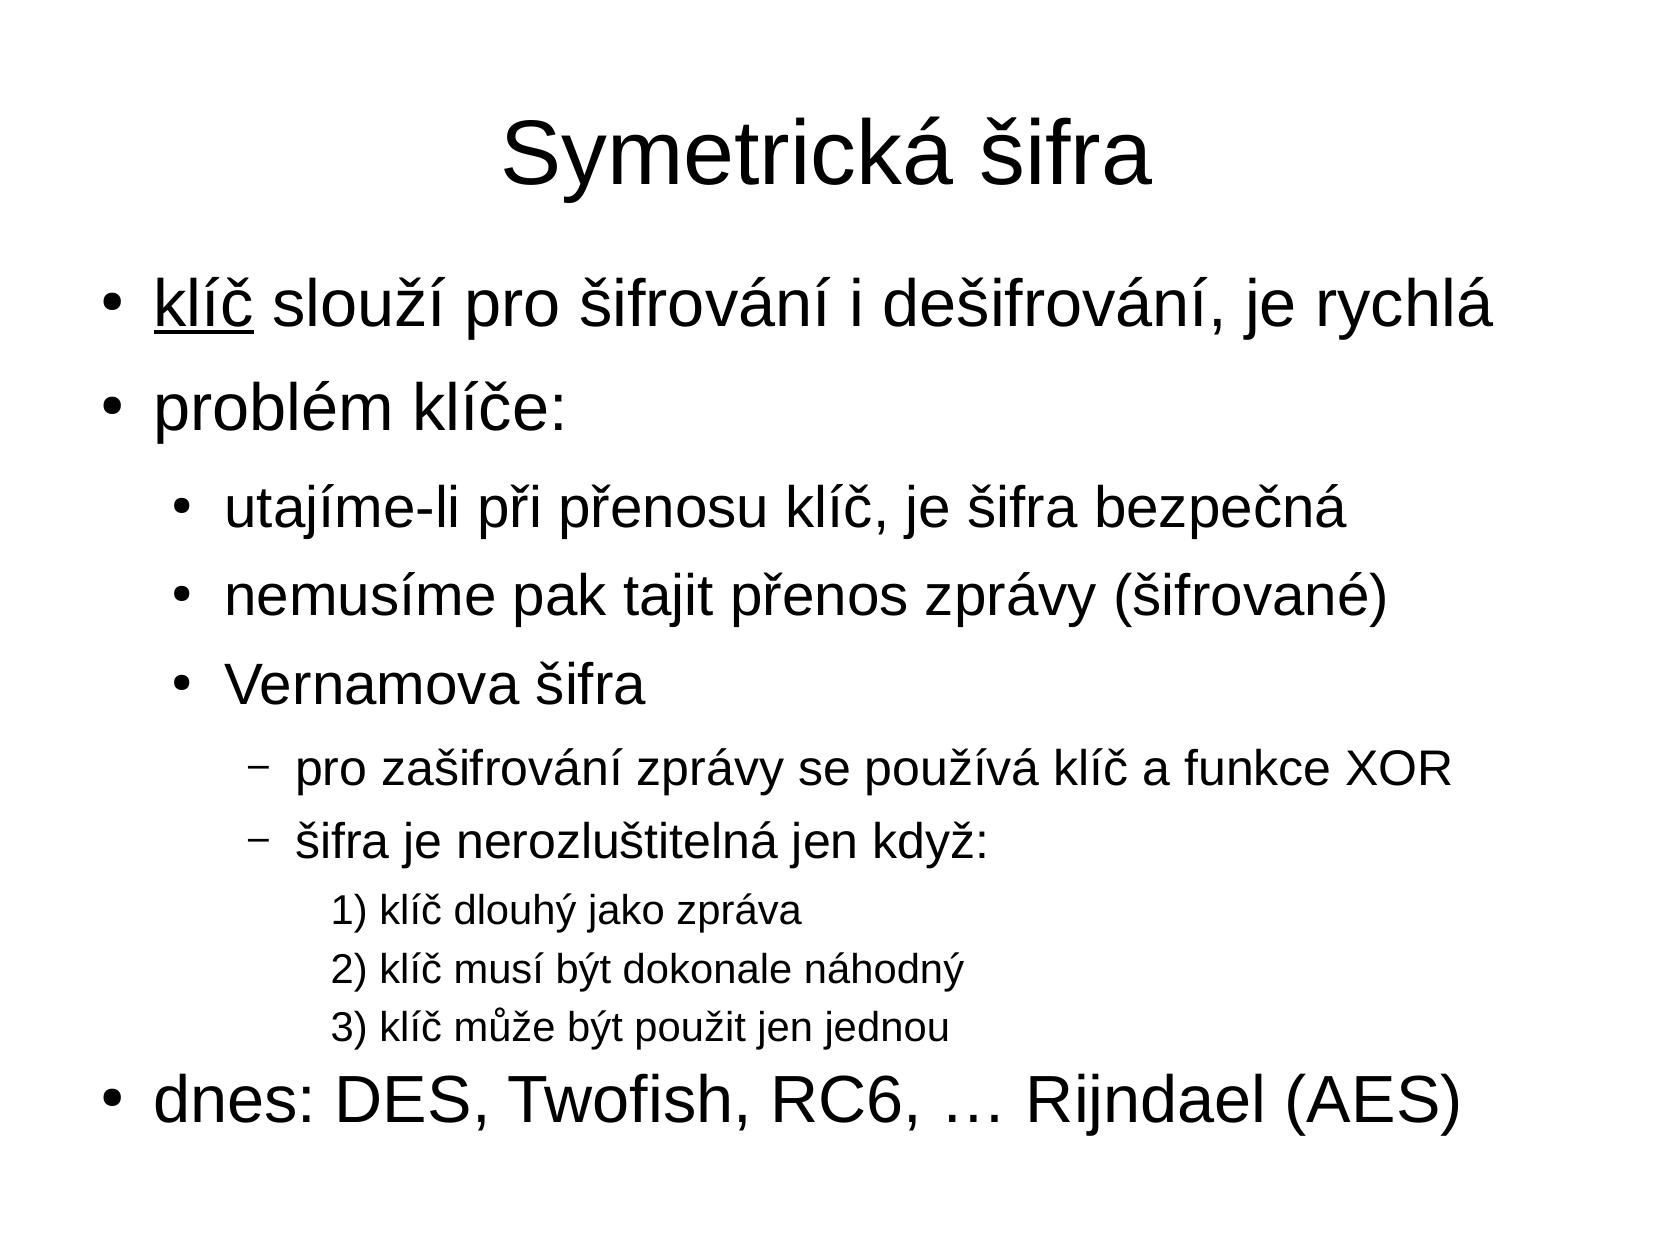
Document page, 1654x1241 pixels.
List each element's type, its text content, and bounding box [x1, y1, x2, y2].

list klíč slouží pro šifrování i dešifrování, je rychlá problém klíče: utajíme-li při přenosu klíč, je šifra bezpečná nemusíme pak tajit přenos zprávy (šifrované) Vernamova šifra pro zašifrování zprávy se používá klíč a funkce XOR šifra je nerozluštitelná jen když: klíč dlouhý jako zpráva klíč musí být dokonale náhodný klíč může být použit jen jednou dnes: DES, Twofish, RC6, … Rijndael (AES) [82, 265, 1571, 1219]
title Symetrická šifra [82, 56, 1571, 250]
